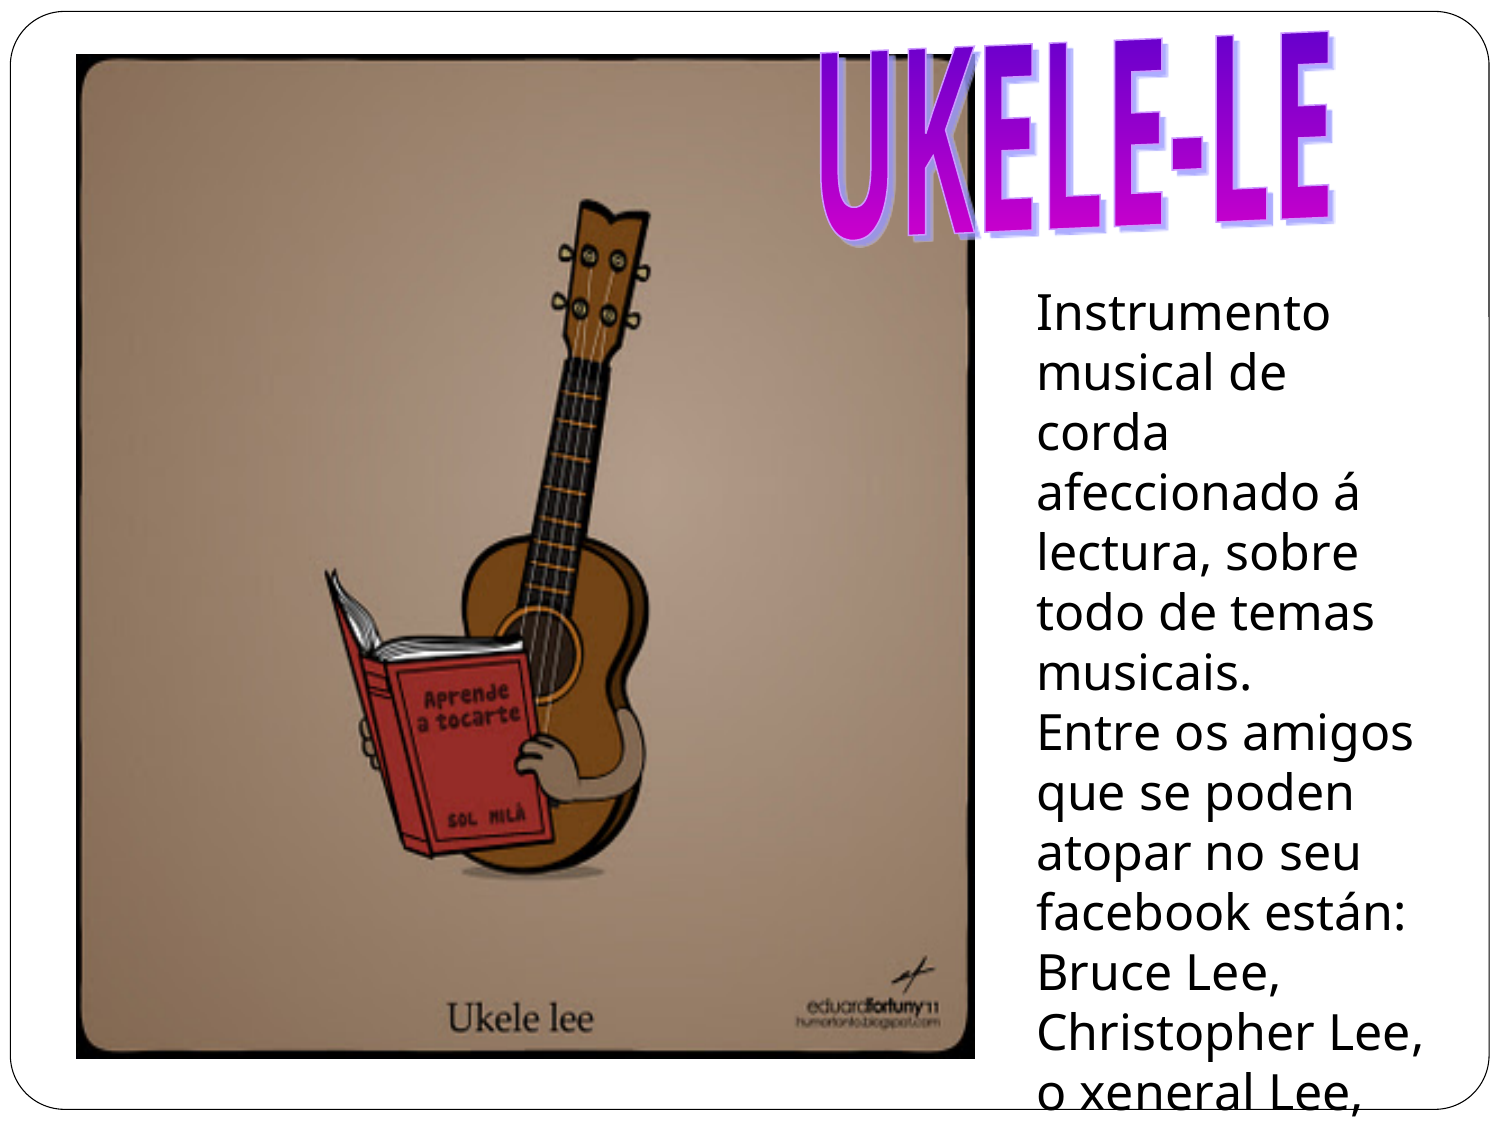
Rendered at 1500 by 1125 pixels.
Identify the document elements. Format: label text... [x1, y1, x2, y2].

text_box UKELE-LE [908, 46, 975, 236]
text_box UKELE-LE [1216, 35, 1267, 223]
text_box UKELE-LE [1114, 38, 1162, 227]
text_box UKELE-LE [1281, 31, 1329, 220]
text_box UKELE-LE [820, 50, 889, 241]
text_box Instrumento musical de corda afeccionado á lectura, sobre todo de temas musicais. Entre os amigos que se poden atopar no seu facebook están: Bruce Lee, Christopher Lee, o xeneral Lee, Spike Lee ou Lee Marvin [1021, 273, 1447, 1125]
text_box UKELE-LE [984, 43, 1033, 233]
text_box UKELE-LE [1172, 136, 1203, 171]
text_box UKELE-LE [1049, 42, 1101, 230]
picture [839, 54, 870, 207]
picture [76, 54, 975, 1059]
picture [926, 54, 952, 129]
picture [946, 54, 975, 230]
